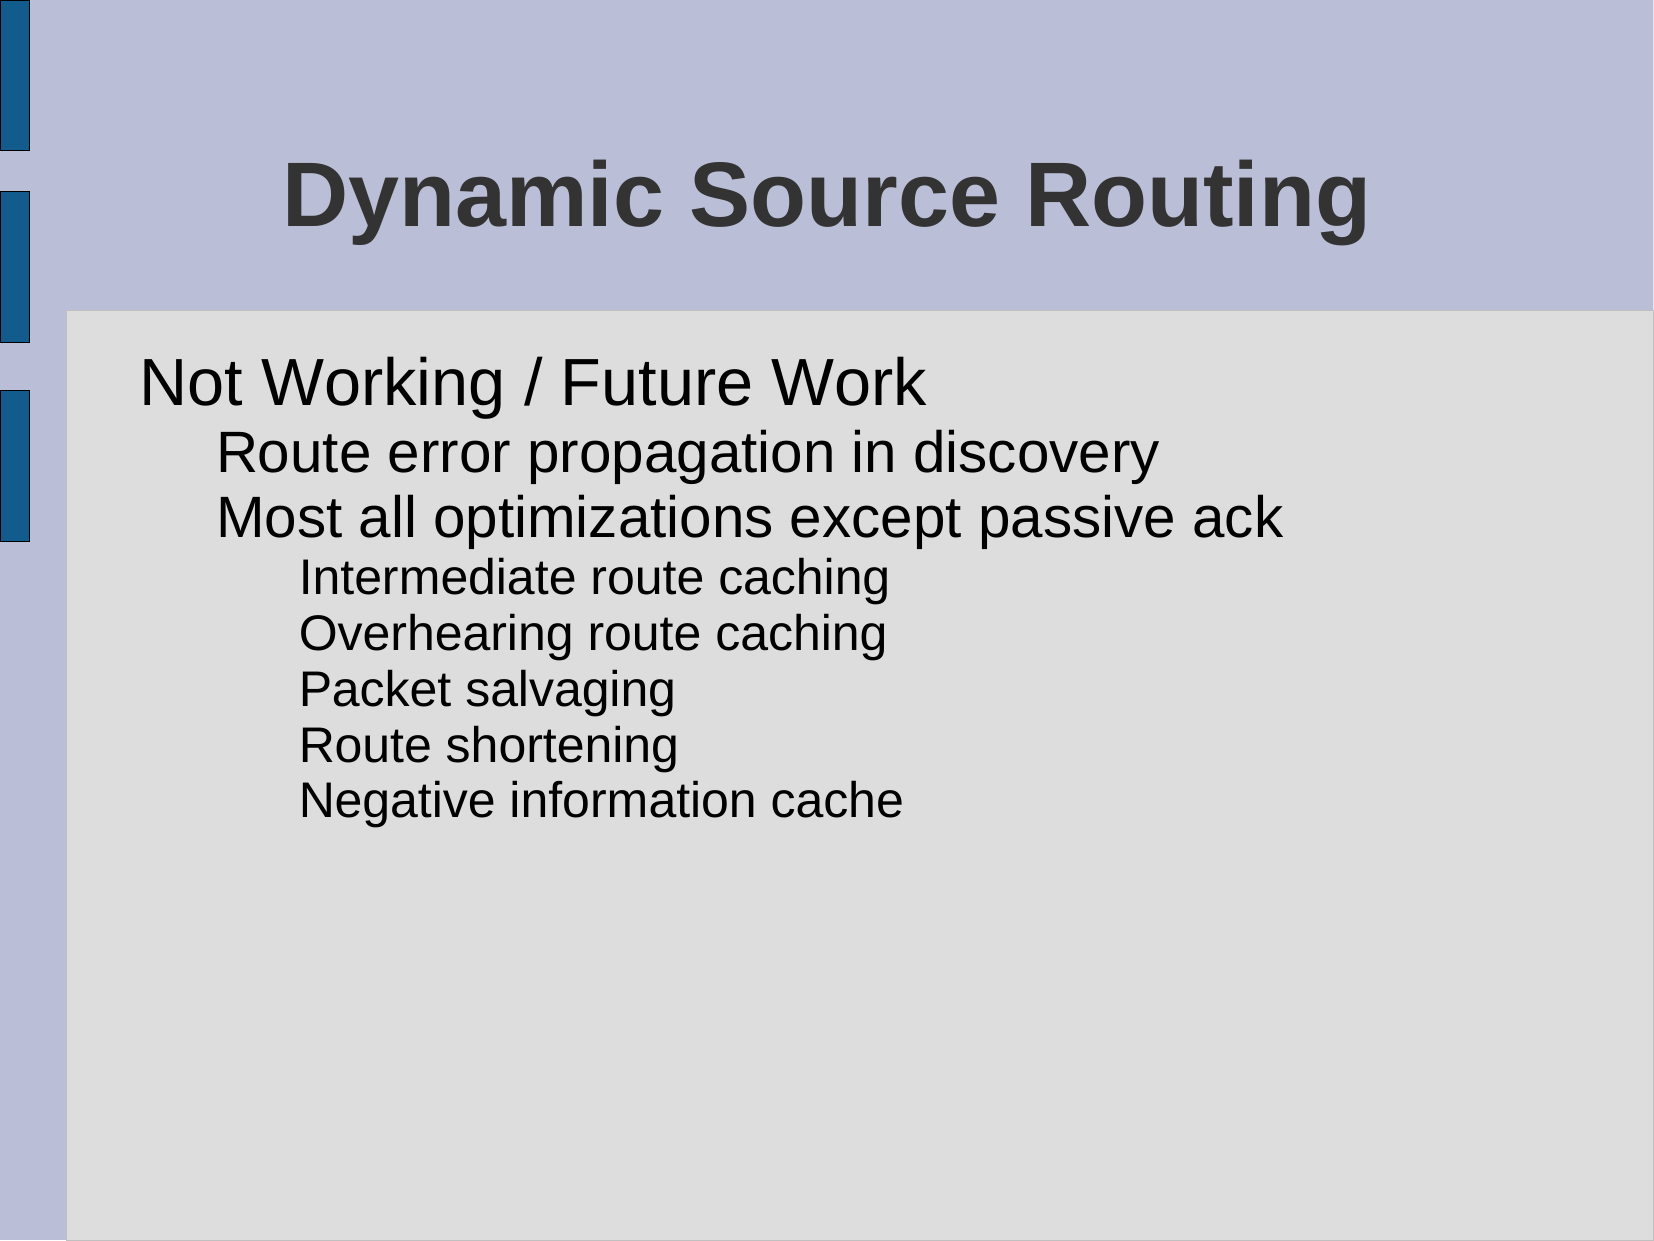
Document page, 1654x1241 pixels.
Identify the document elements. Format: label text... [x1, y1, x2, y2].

list Not Working / Future Work Route error propagation in discovery Most all optimizations except passive ack Intermediate route caching Overhearing route caching Packet salvaging Route shortening Negative information cache [121, 344, 1534, 1112]
title Dynamic Source Routing [121, 98, 1534, 291]
